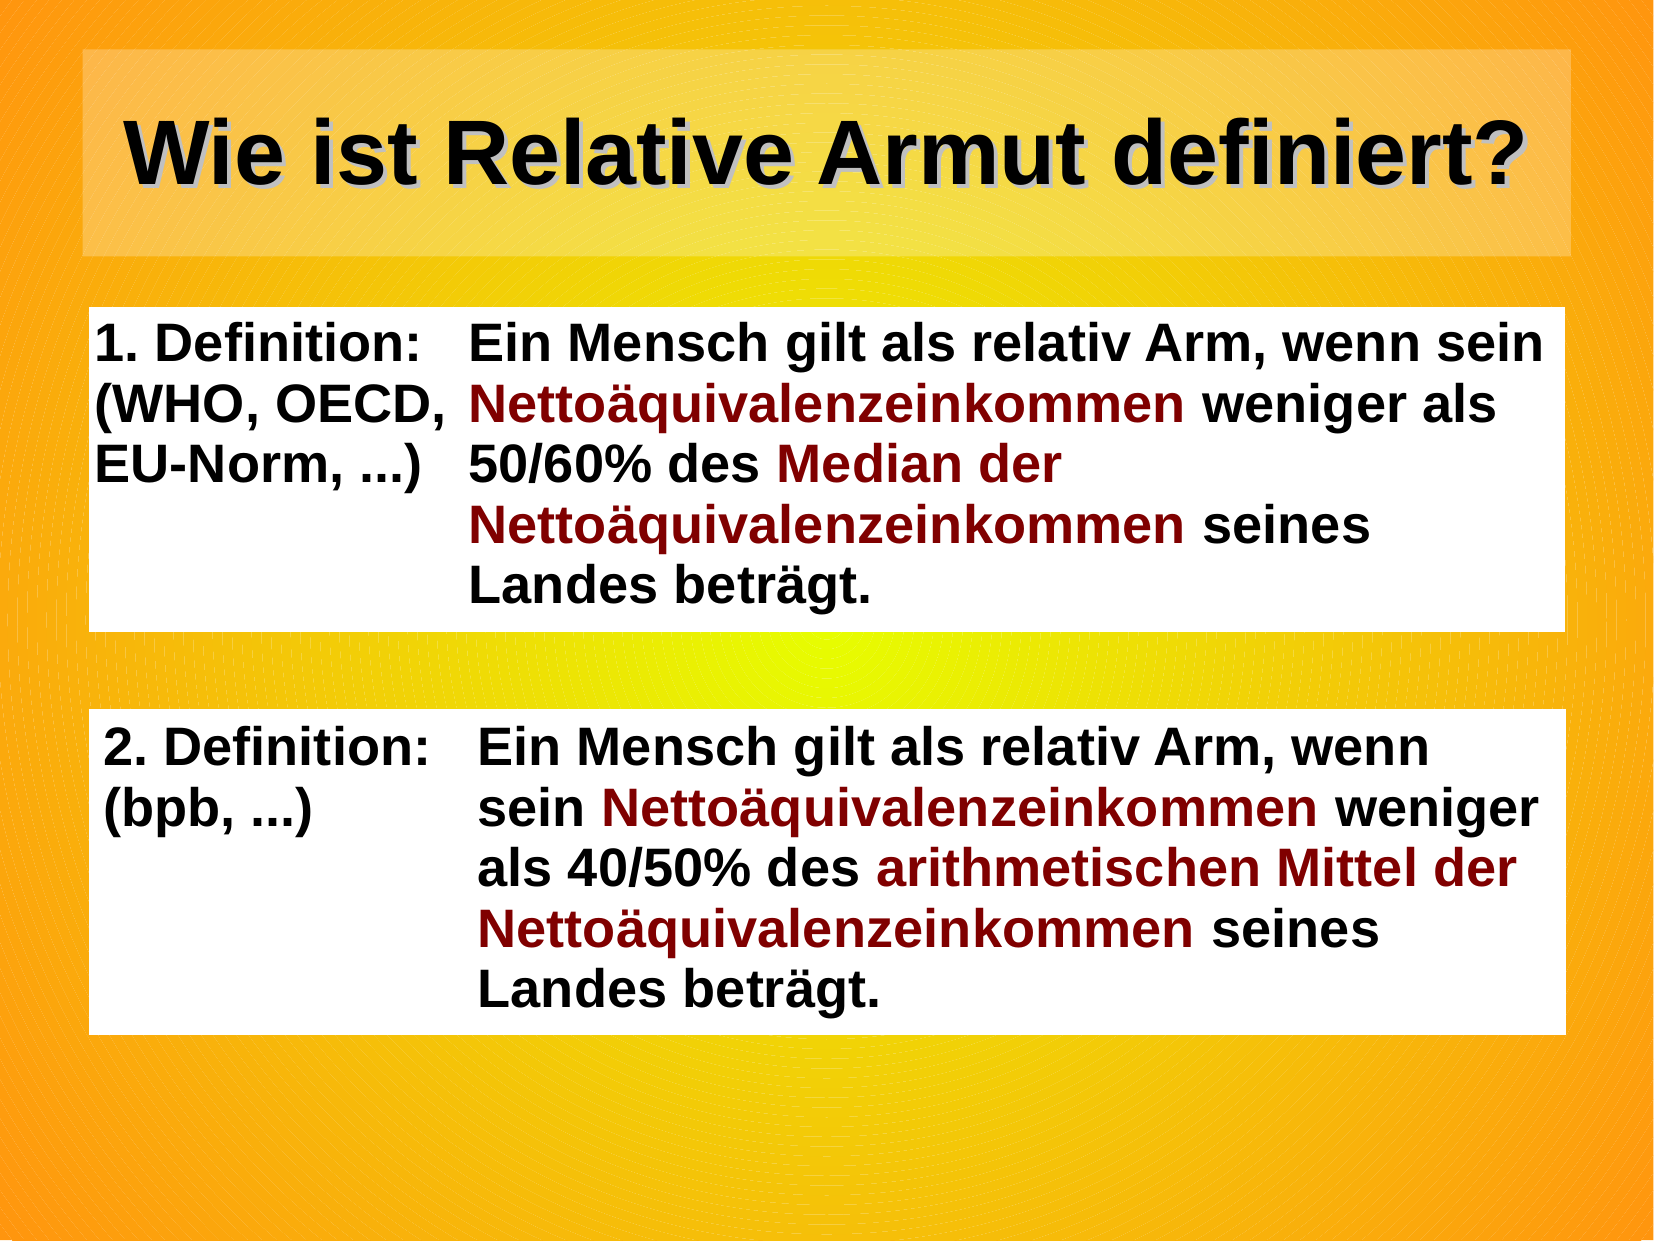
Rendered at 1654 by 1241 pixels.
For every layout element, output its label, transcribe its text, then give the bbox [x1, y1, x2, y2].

table_header 1. Definition: (WHO, OECD, EU-Norm, ...) [89, 307, 463, 632]
table_header 2. Definition: (bpb, ...) [90, 710, 463, 1034]
table_header Ein Mensch gilt als relativ Arm, wenn sein Nettoäquivalenzeinkommen weniger als 40/50% des arithmetischen Mittel der Nettoäquivalenzeinkommen seines Landes beträgt. [464, 710, 1565, 1034]
title Wie ist Relative Armut definiert? [82, 49, 1571, 257]
table_header Ein Mensch gilt als relativ Arm, wenn sein Nettoäquivalenzeinkommen weniger als 50/60% des Median der Nettoäquivalenzeinkommen seines Landes beträgt. [463, 307, 1565, 632]
